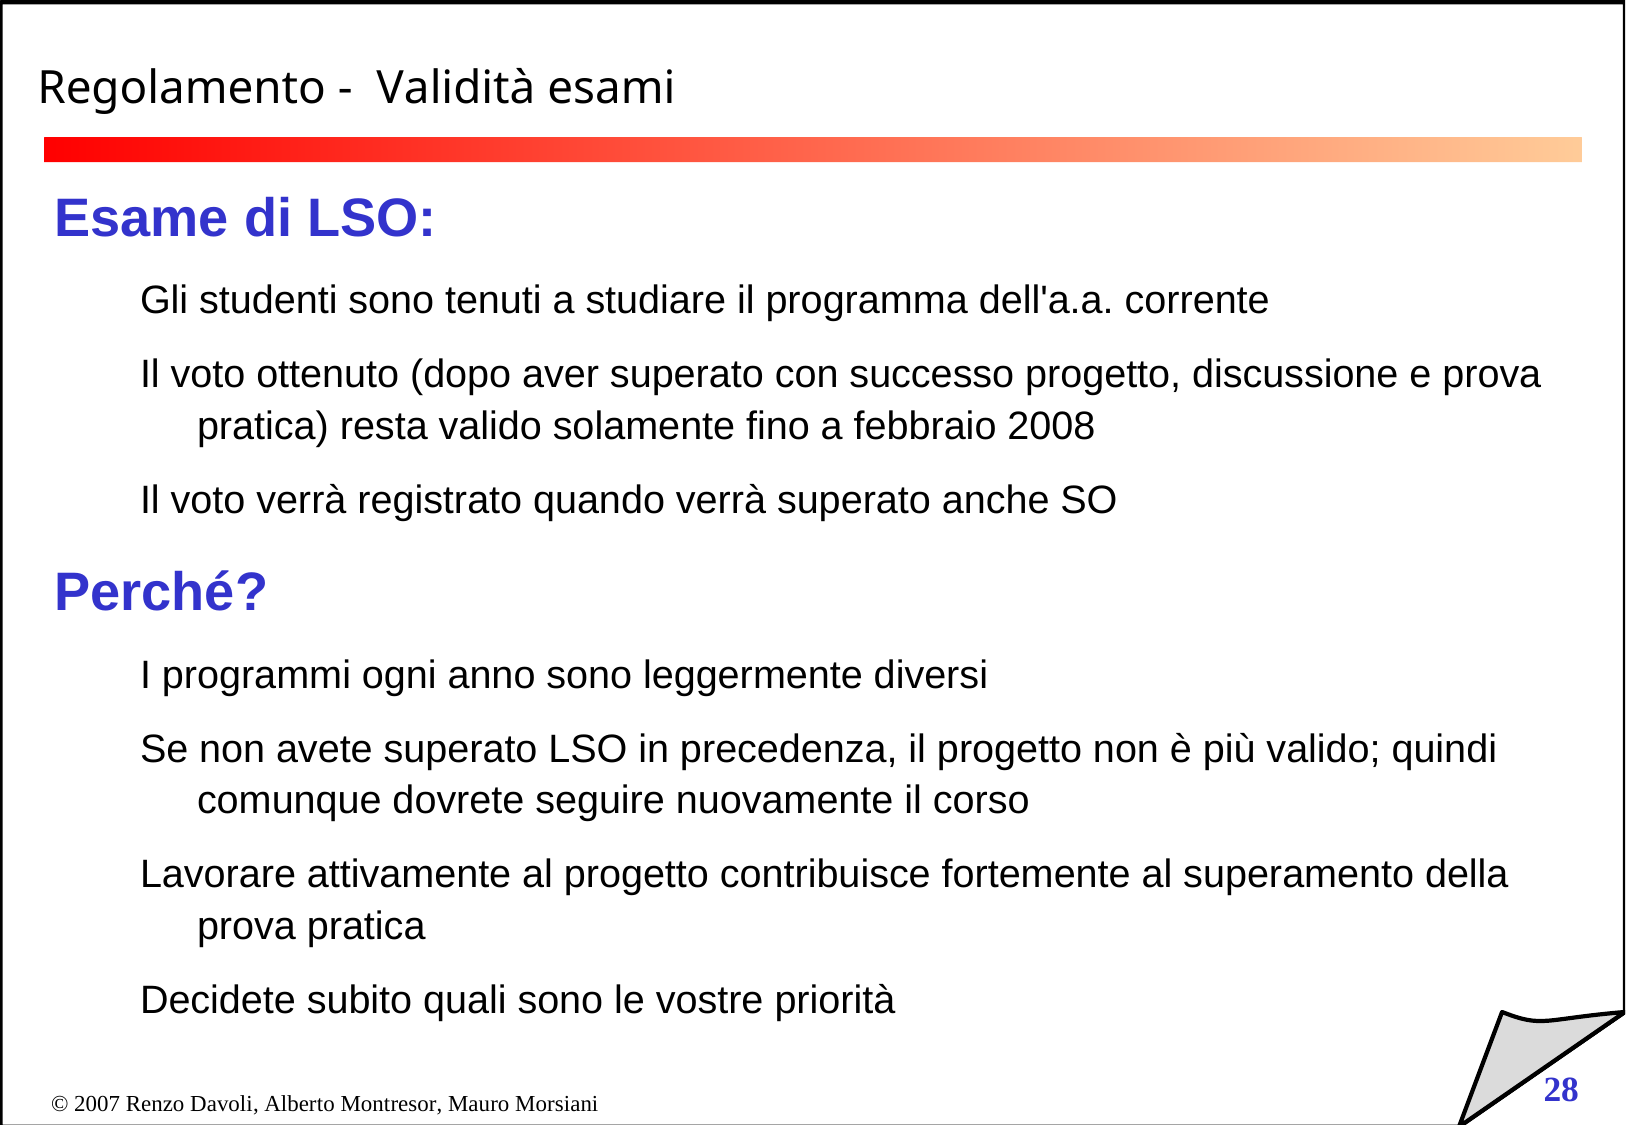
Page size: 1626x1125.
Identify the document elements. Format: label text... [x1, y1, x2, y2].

title Regolamento - Validità esami [37, 44, 1588, 131]
list Esame di LSO: Gli studenti sono tenuti a studiare il programma dell'a.a. corrente Il voto ottenuto (dopo aver superato con successo progetto, discussione e prova pratica) resta valido solamente fino a febbraio 2008 Il voto verrà registrato quando verrà superato anche SO Perché? I programmi ogni anno sono leggermente diversi Se non avete superato LSO in precedenza, il progetto non è più valido; quindi comunque dovrete seguire nuovamente il corso Lavorare attivamente al progetto contribuisce fortemente al superamento della prova pratica Decidete subito quali sono le vostre priorità [54, 187, 1571, 1125]
